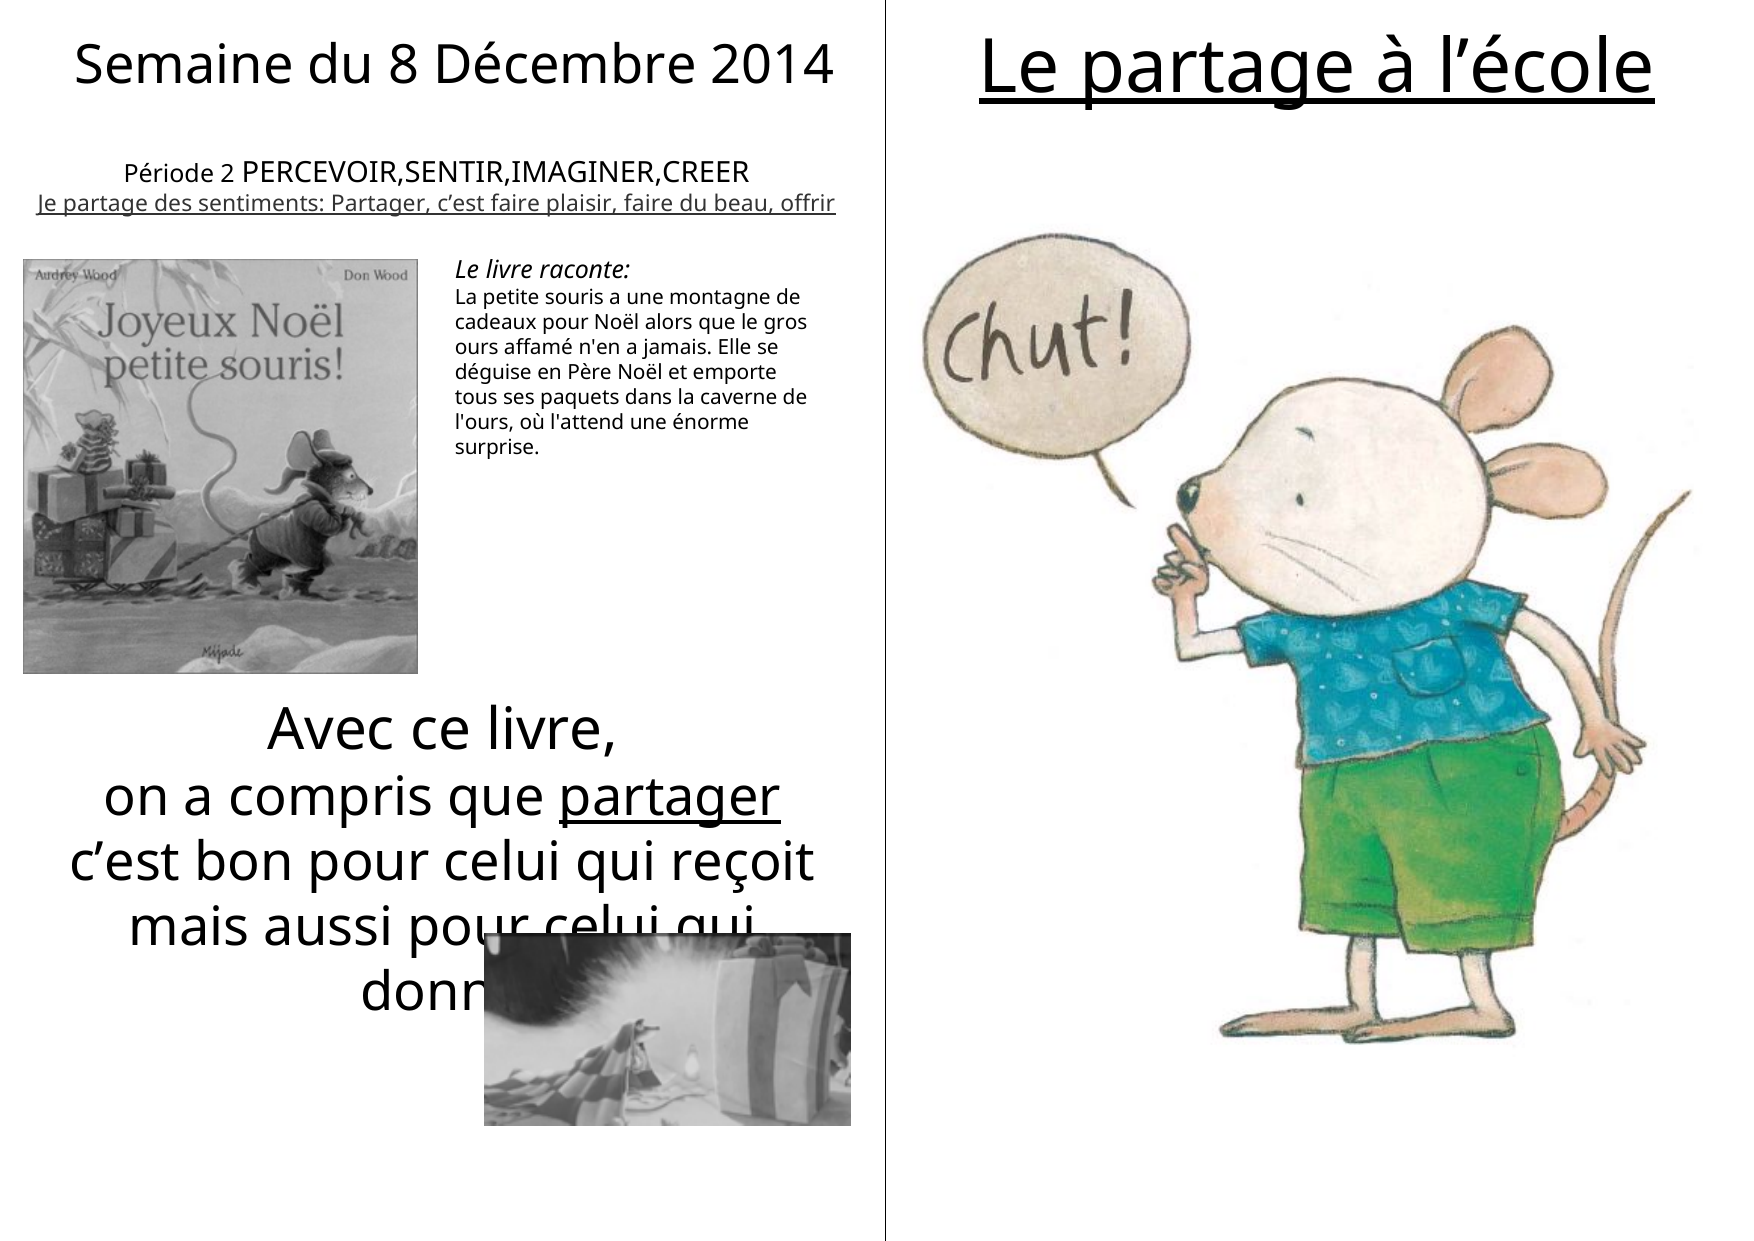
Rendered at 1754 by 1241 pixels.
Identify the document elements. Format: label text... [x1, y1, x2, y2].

text_box Avec ce livre, on a compris que partager c’est bon pour celui qui reçoit mais aussi pour celui qui donne [35, 685, 851, 1241]
picture [484, 933, 851, 1126]
text_box Le livre raconte: La petite souris a une montagne de cadeaux pour Noël alors que le gros ours affamé n'en a jamais. Elle se déguise en Père Noël et emporte tous ses paquets dans la caverne de l'ours, où l'attend une énorme surprise. [448, 247, 815, 674]
text_box Semaine du 8 Décembre 2014 [47, 23, 863, 119]
text_box Le partage à l’école [897, 11, 1737, 1170]
picture [23, 259, 418, 674]
picture [909, 200, 1703, 1058]
text_box Période 2 PERCEVOIR,SENTIR,IMAGINER,CREER Je partage des sentiments: Partager, c’est faire plaisir, faire du beau, offrir [11, 147, 863, 254]
